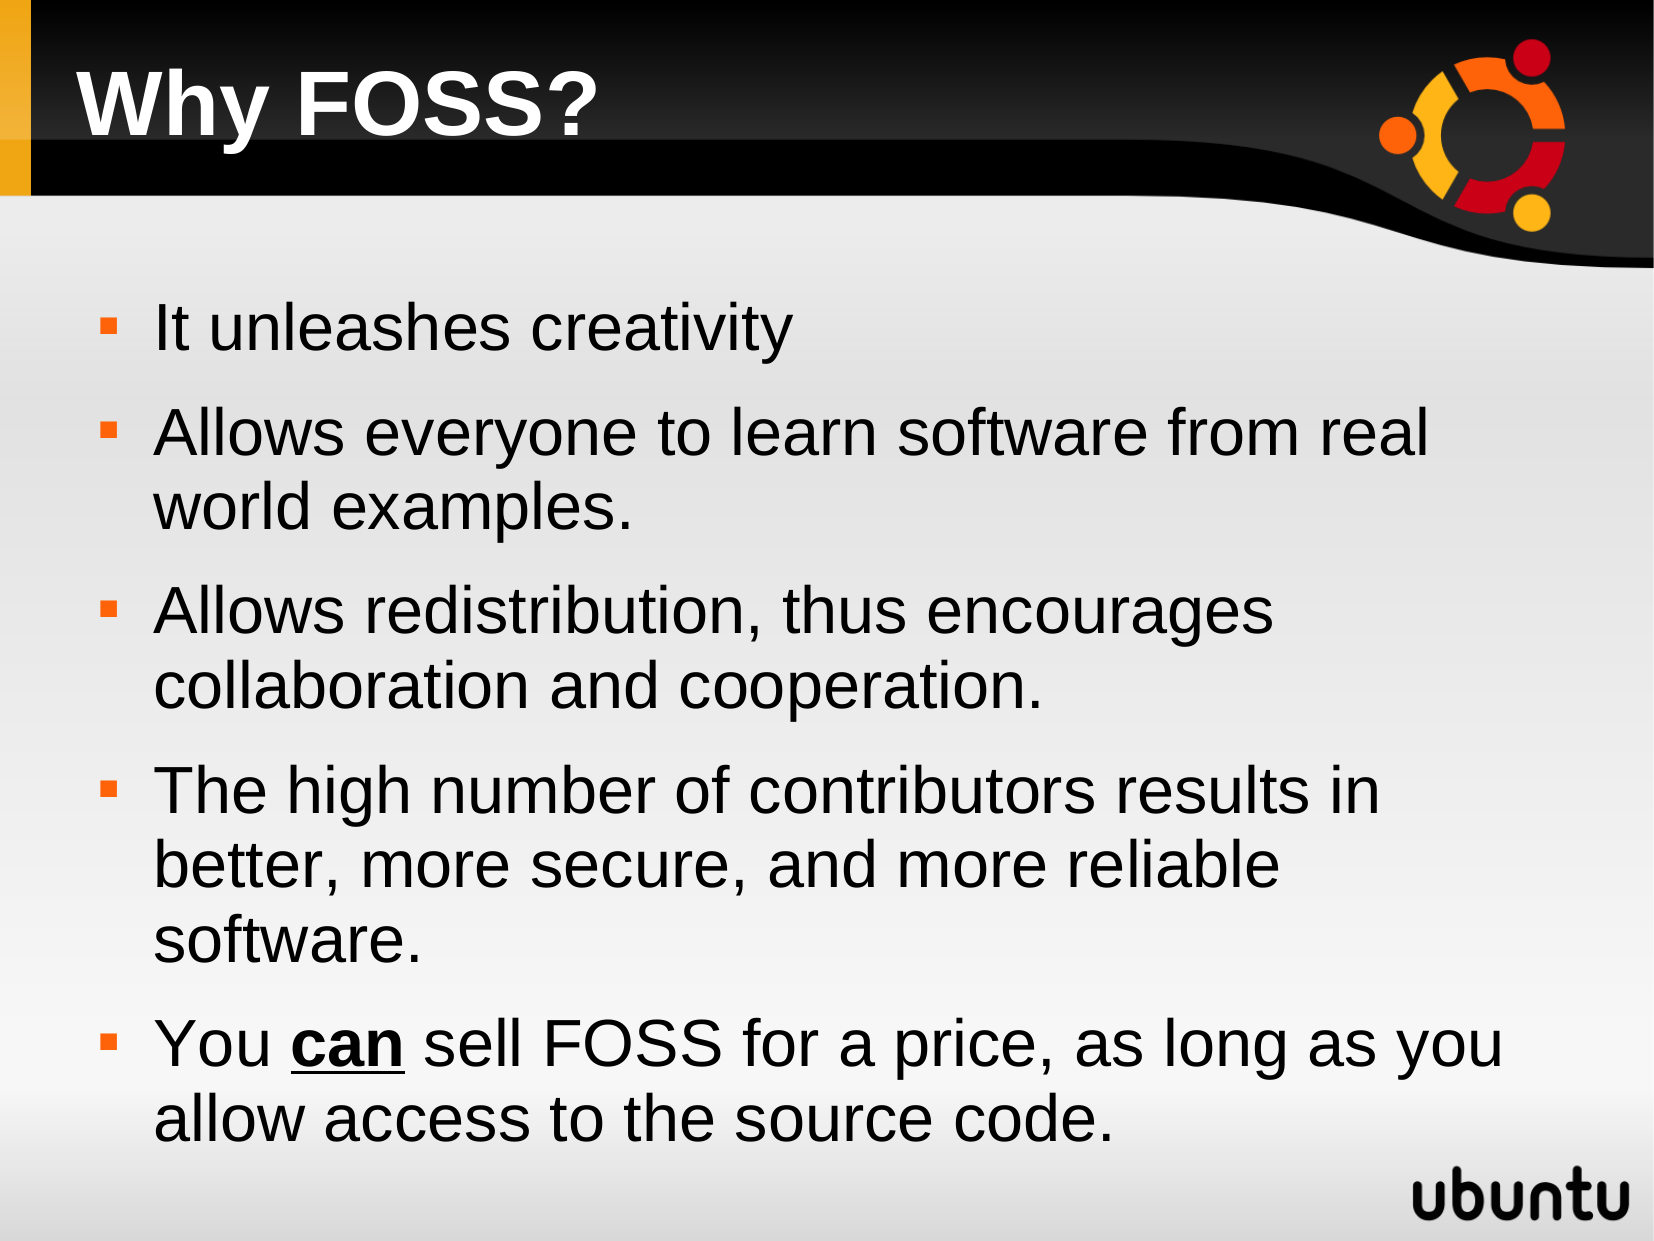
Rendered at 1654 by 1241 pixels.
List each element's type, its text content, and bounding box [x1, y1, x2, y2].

list It unleashes creativity Allows everyone to learn software from real world examples. Allows redistribution, thus encourages collaboration and cooperation. The high number of contributors results in better, more secure, and more reliable software. You can sell FOSS for a price, as long as you allow access to the source code. [82, 290, 1571, 1157]
title Why FOSS? [76, 7, 1565, 200]
picture [0, 0, 1654, 1241]
